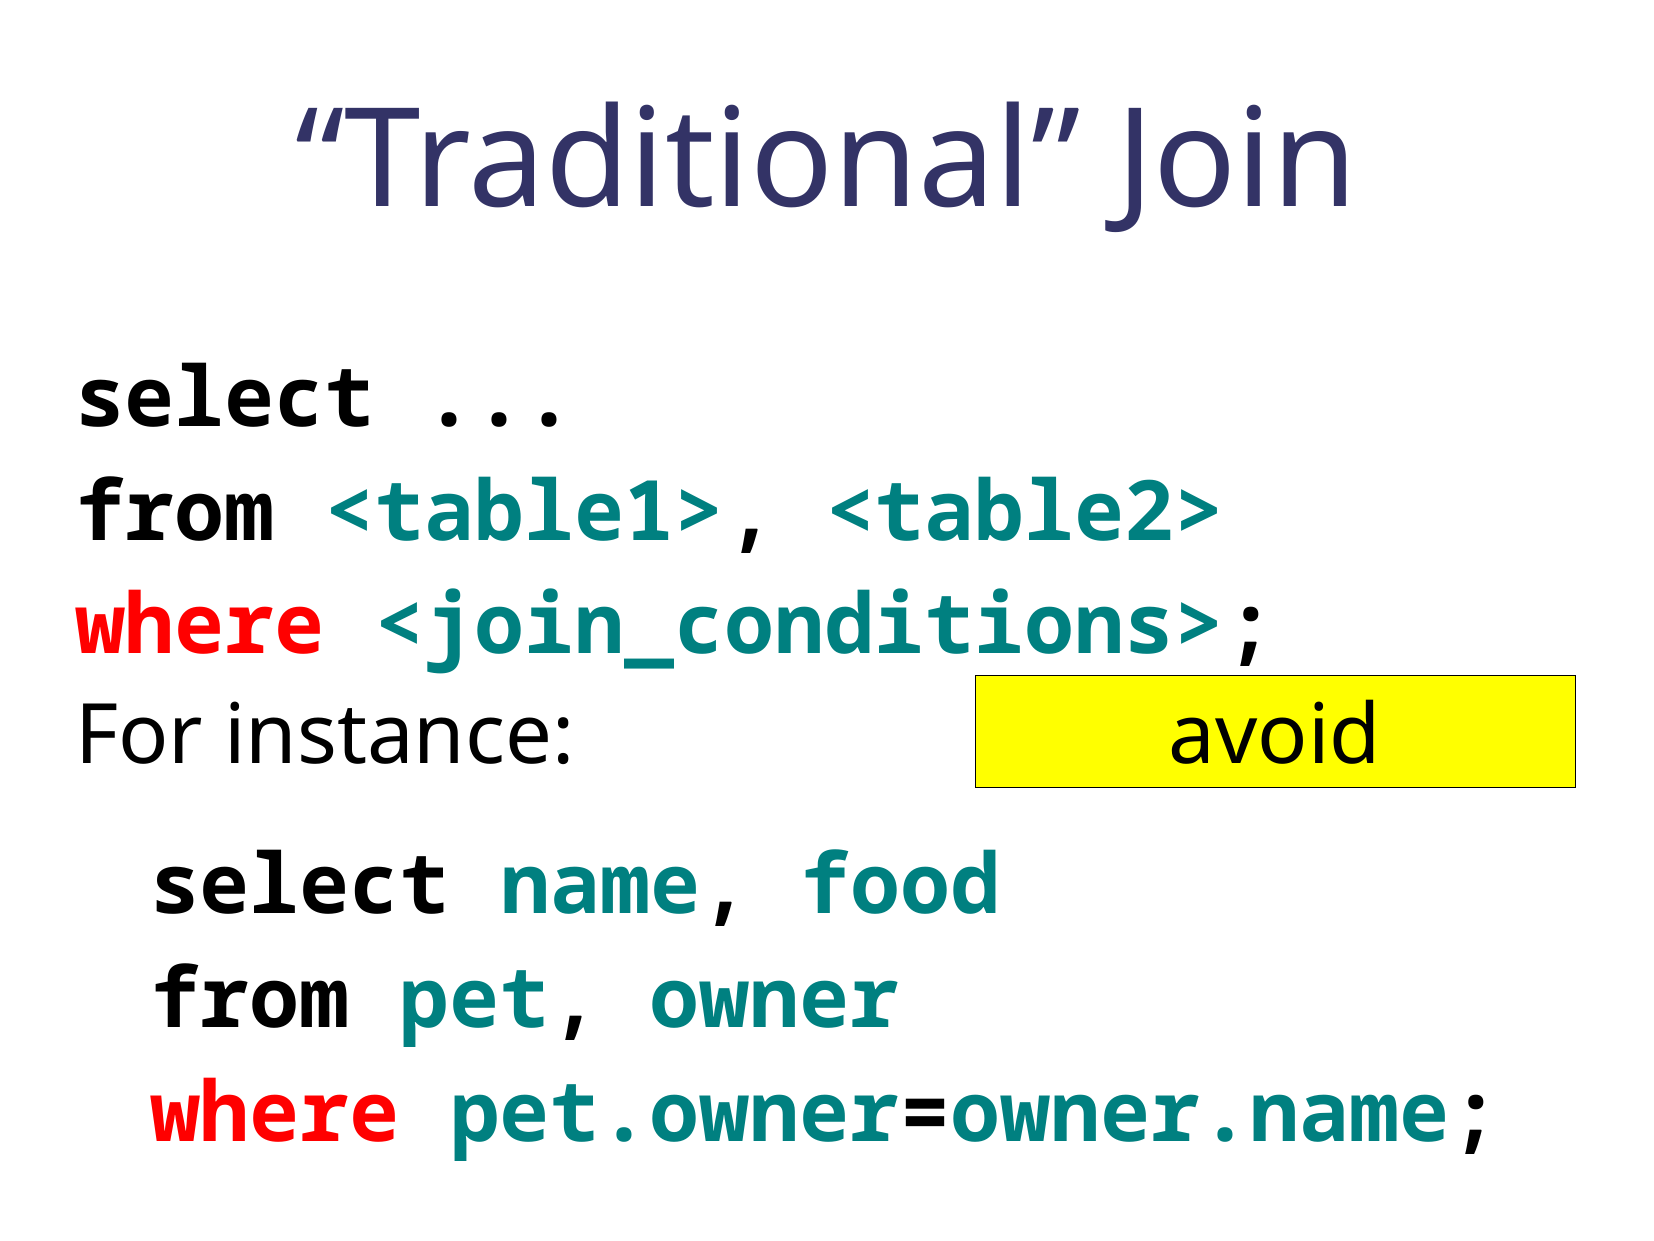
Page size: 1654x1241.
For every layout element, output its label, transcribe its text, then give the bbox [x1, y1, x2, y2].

title “Traditional” Join [82, 56, 1571, 250]
text_box For instance: [75, 675, 1654, 865]
text_box select name, food from pet, owner where pet.owner=owner.name; [150, 865, 1654, 1114]
text_box avoid [975, 675, 1576, 788]
subtitle select ... from <table1>, <table2> where <join_conditions>; [75, 337, 1613, 626]
